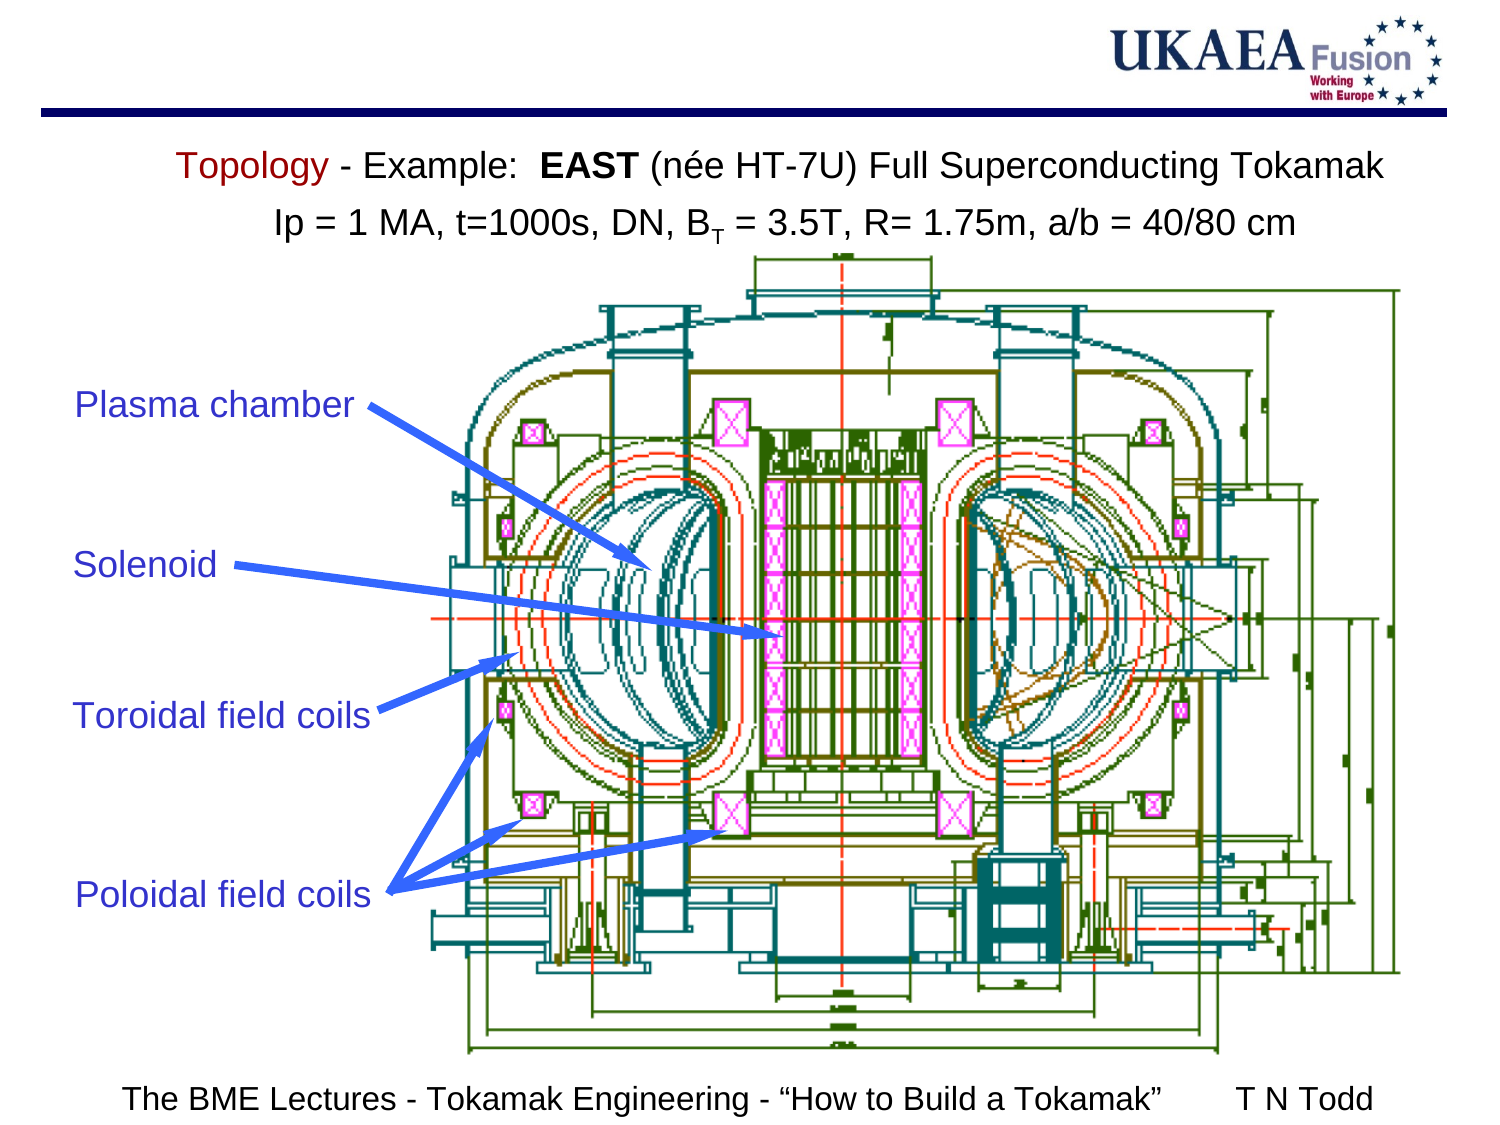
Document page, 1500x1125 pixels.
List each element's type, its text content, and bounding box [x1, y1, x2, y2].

picture [420, 251, 1406, 1063]
text_box Plasma chamber [59, 372, 371, 433]
picture [1107, 15, 1443, 106]
text_box Solenoid [57, 532, 233, 593]
text_box Poloidal field coils [60, 862, 387, 923]
text_box Toroidal field coils [57, 683, 387, 744]
text_box Topology - Example: EAST (née HT-7U) Full Superconducting Tokamak Ip = 1 MA, t=1000s, DN, BT = 3.5T, R= 1.75m, a/b = 40/80 cm [107, 133, 1453, 257]
